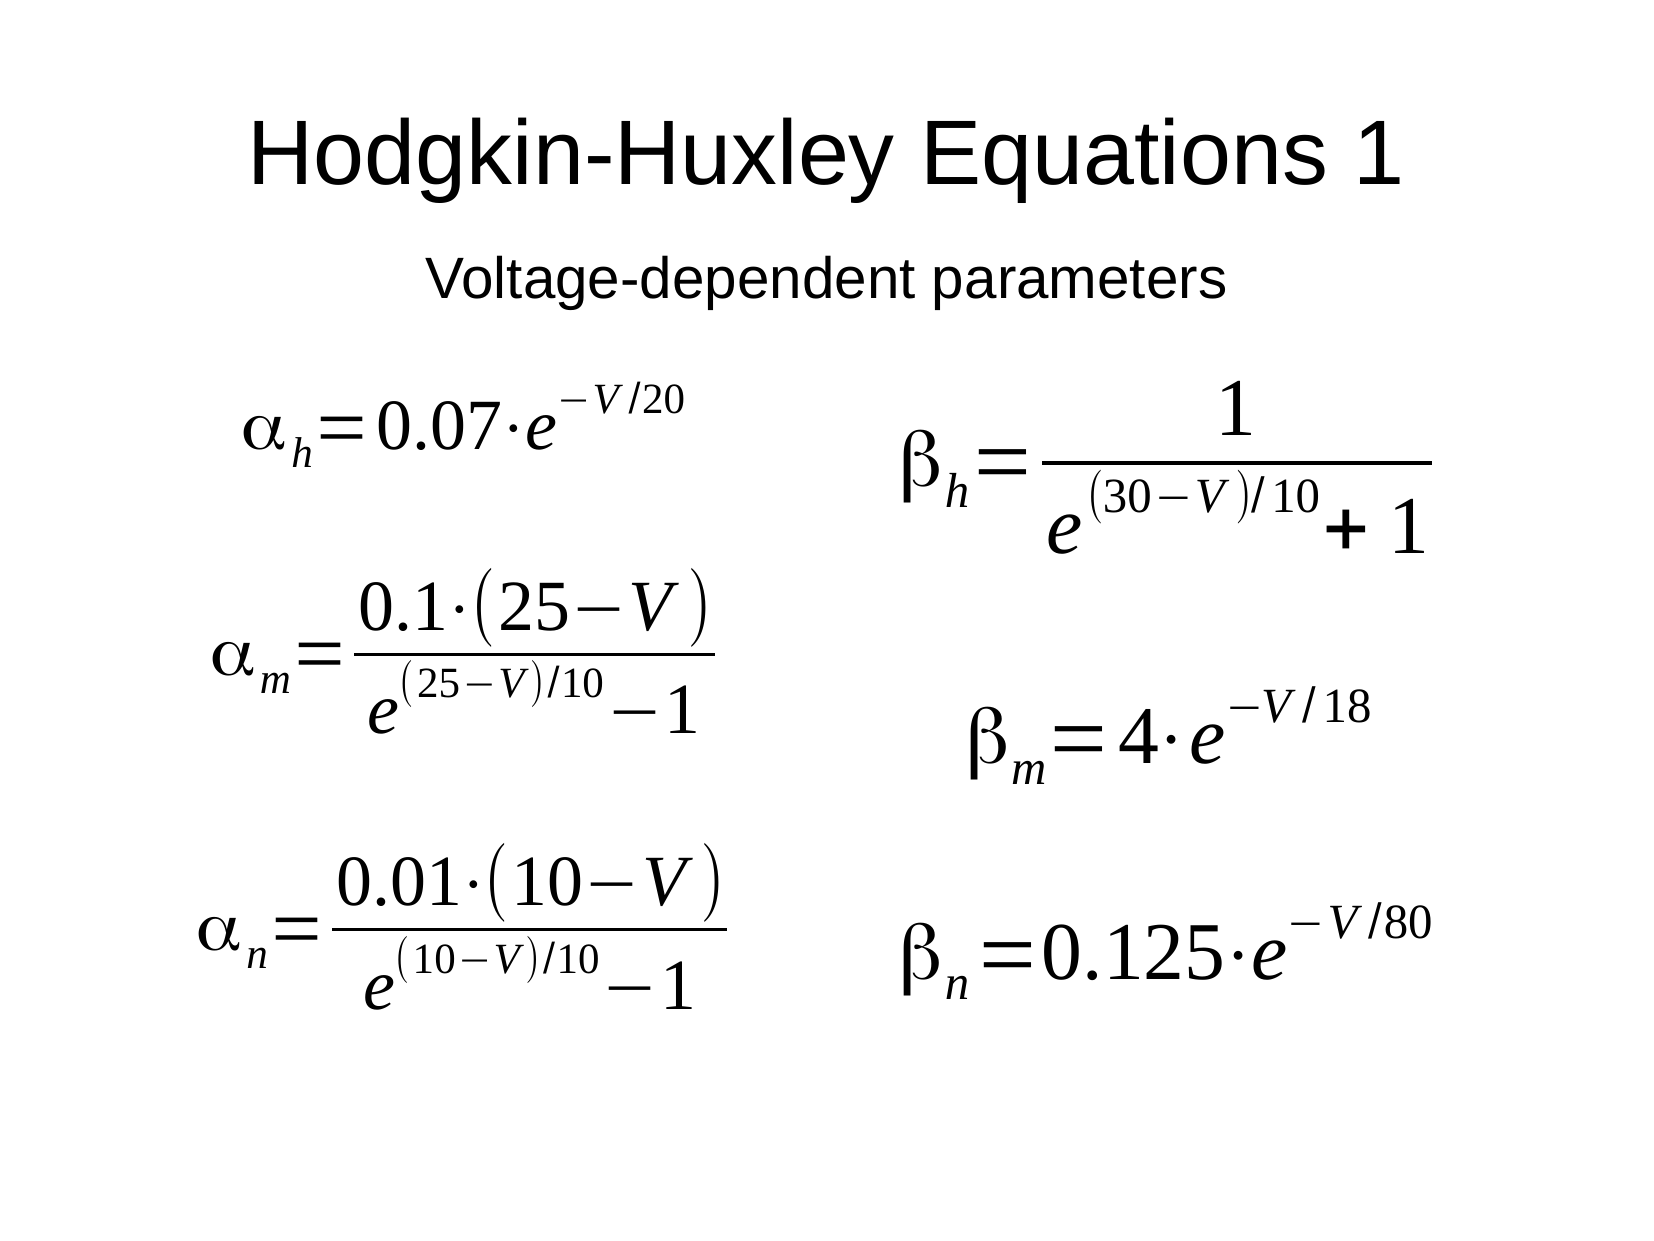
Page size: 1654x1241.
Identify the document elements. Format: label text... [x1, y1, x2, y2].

title Hodgkin-Huxley Equations 1 [82, 49, 1571, 257]
text_box Voltage-dependent parameters [173, 238, 1481, 318]
chart [878, 363, 1456, 1013]
chart [178, 373, 748, 1027]
